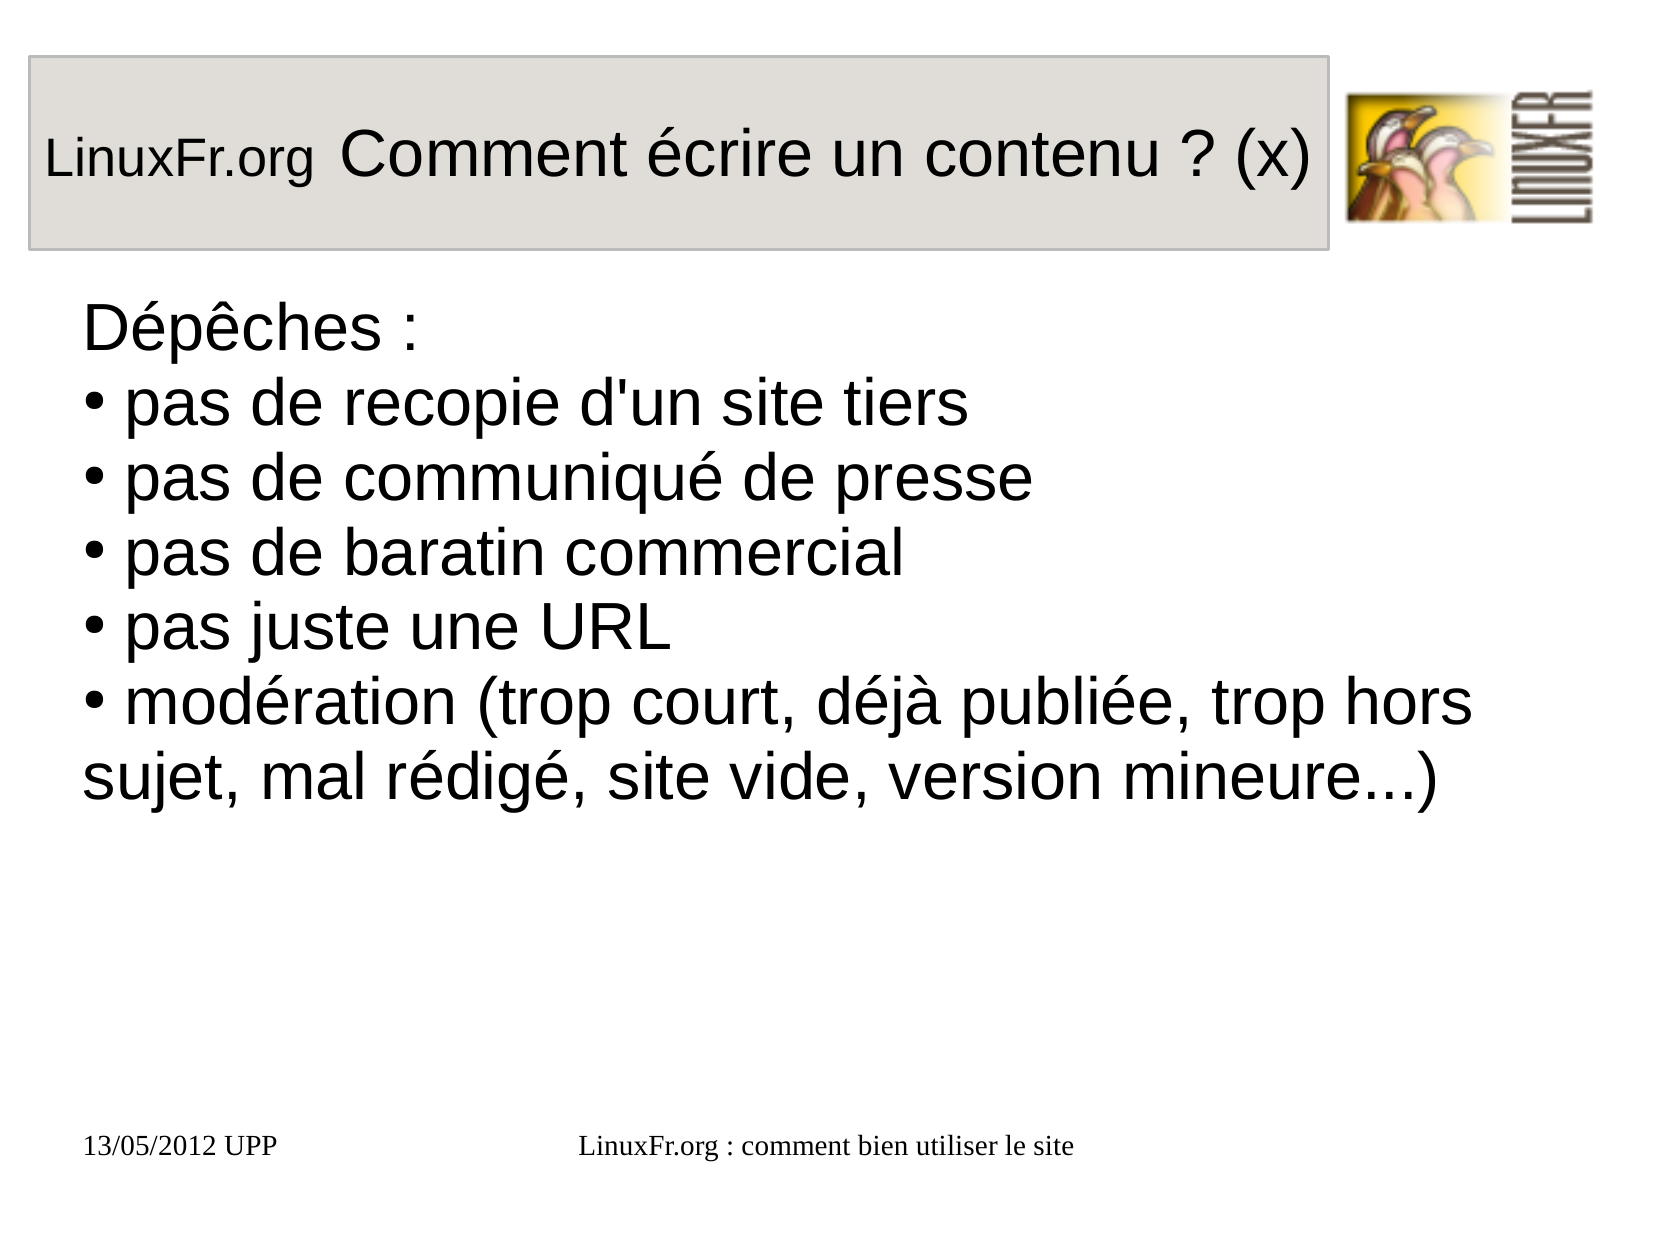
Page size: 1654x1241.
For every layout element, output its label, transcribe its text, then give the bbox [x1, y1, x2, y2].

picture [1341, 88, 1601, 229]
title LinuxFr.org Comment écrire un contenu ? (x) [29, 56, 1329, 250]
subtitle Dépêches : pas de recopie d'un site tiers pas de communiqué de presse pas de baratin commercial pas juste une URL modération (trop court, déjà publiée, trop hors sujet, mal rédigé, site vide, version mineure...) [82, 290, 1571, 1094]
